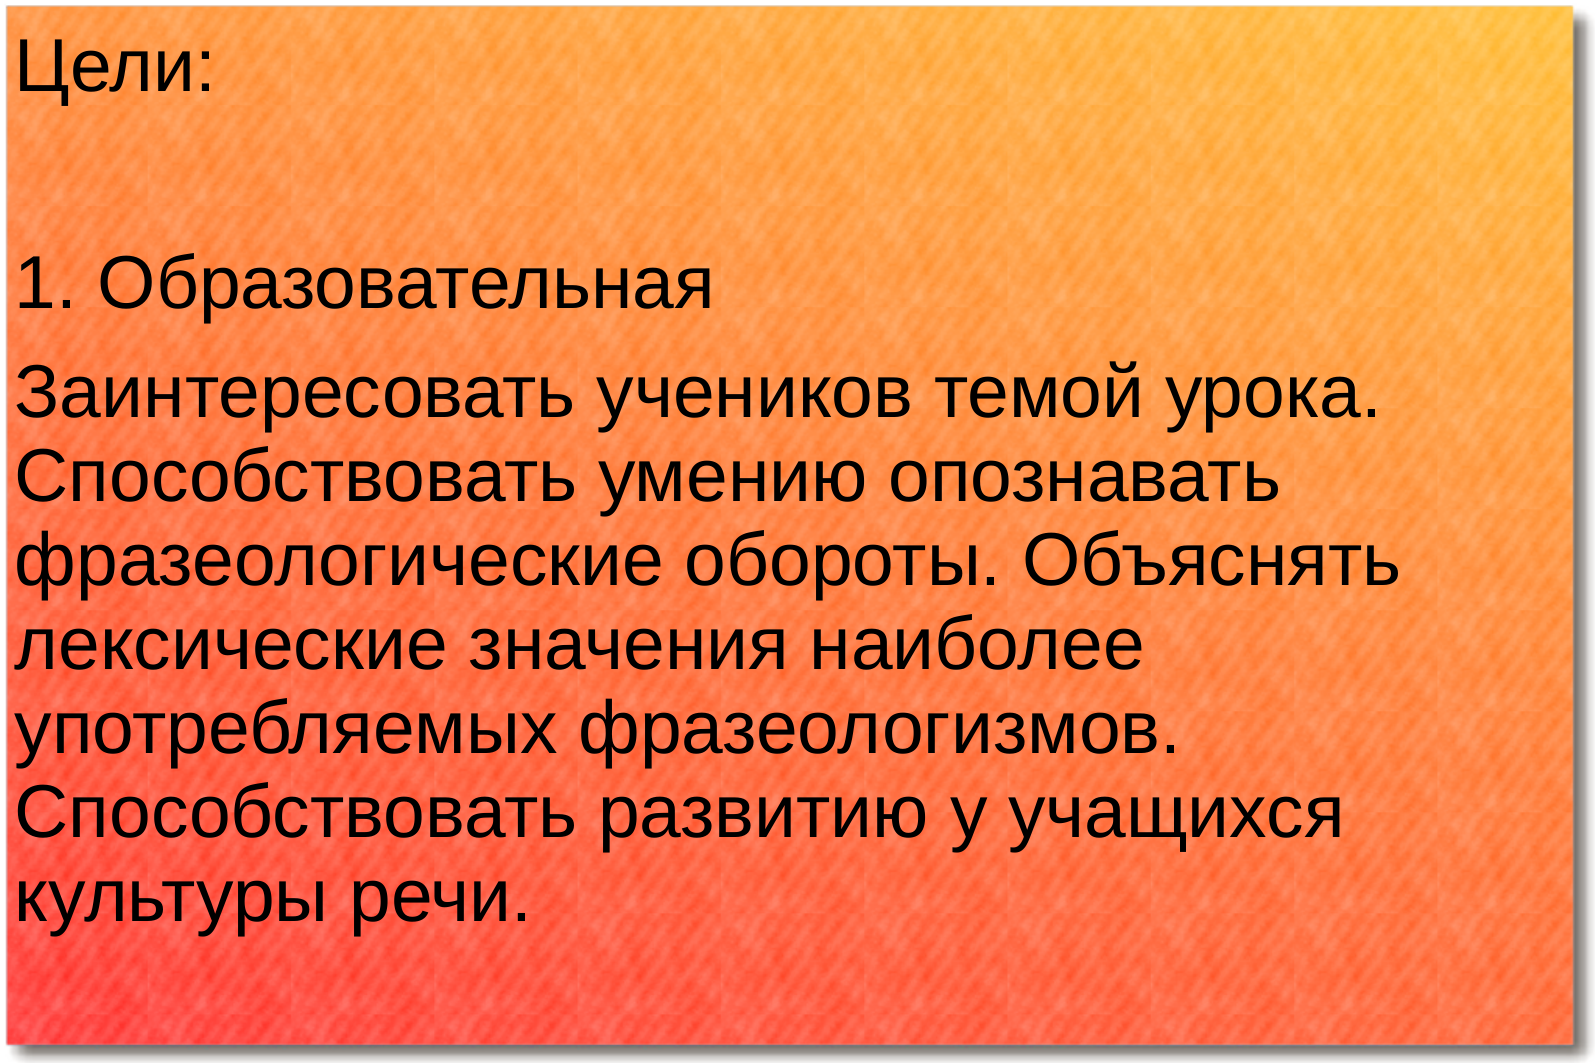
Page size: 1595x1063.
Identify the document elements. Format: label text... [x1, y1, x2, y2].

text_box Цели: 1. Образовательная Заинтересовать учеников темой урока. Способствовать умению опознавать фразеологические обороты. Объяснять лексические значения наиболее употребляемых фразеологизмов. Способствовать развитию у учащихся культуры речи. [0, 15, 1595, 945]
